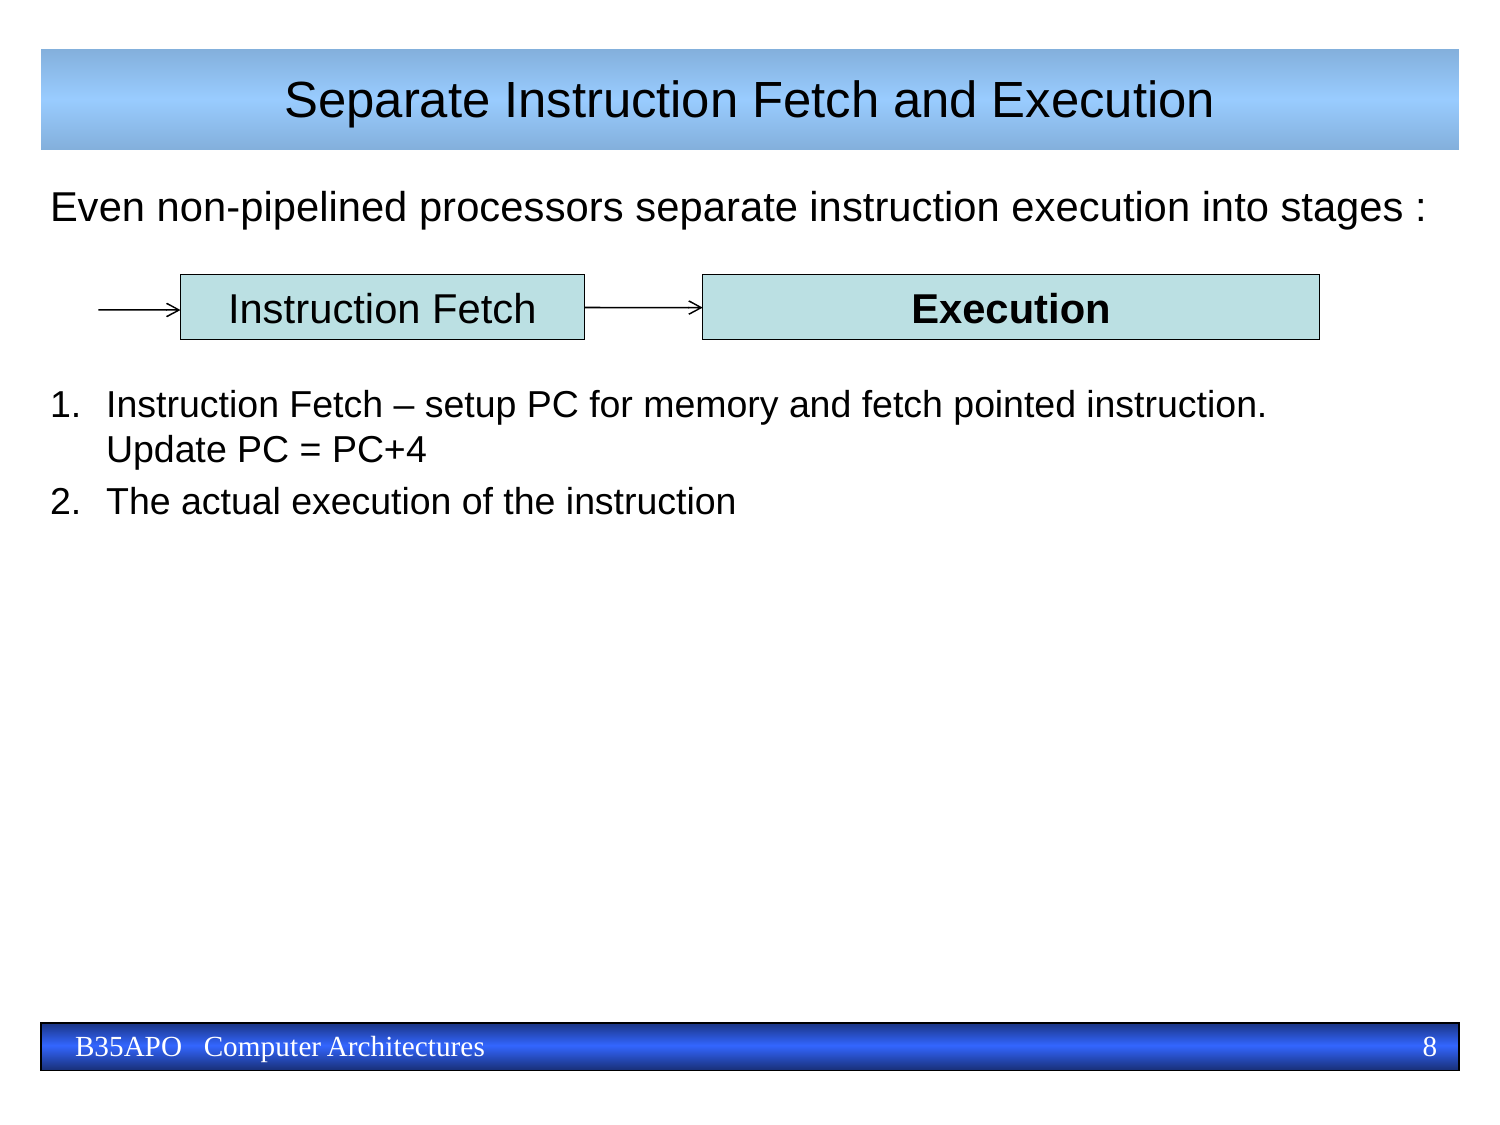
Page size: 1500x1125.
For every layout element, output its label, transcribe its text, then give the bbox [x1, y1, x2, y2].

title Separate Instruction Fetch and Execution [41, 49, 1459, 150]
text_box Even non-pipelined processors separate instruction execution into stages : Instruction Fetch – setup PC for memory and fetch pointed instruction. Update PC = PC+4 The actual execution of the instruction [34, 172, 1494, 1000]
text_box Execution [702, 274, 1320, 340]
text_box Instruction Fetch [180, 274, 585, 340]
